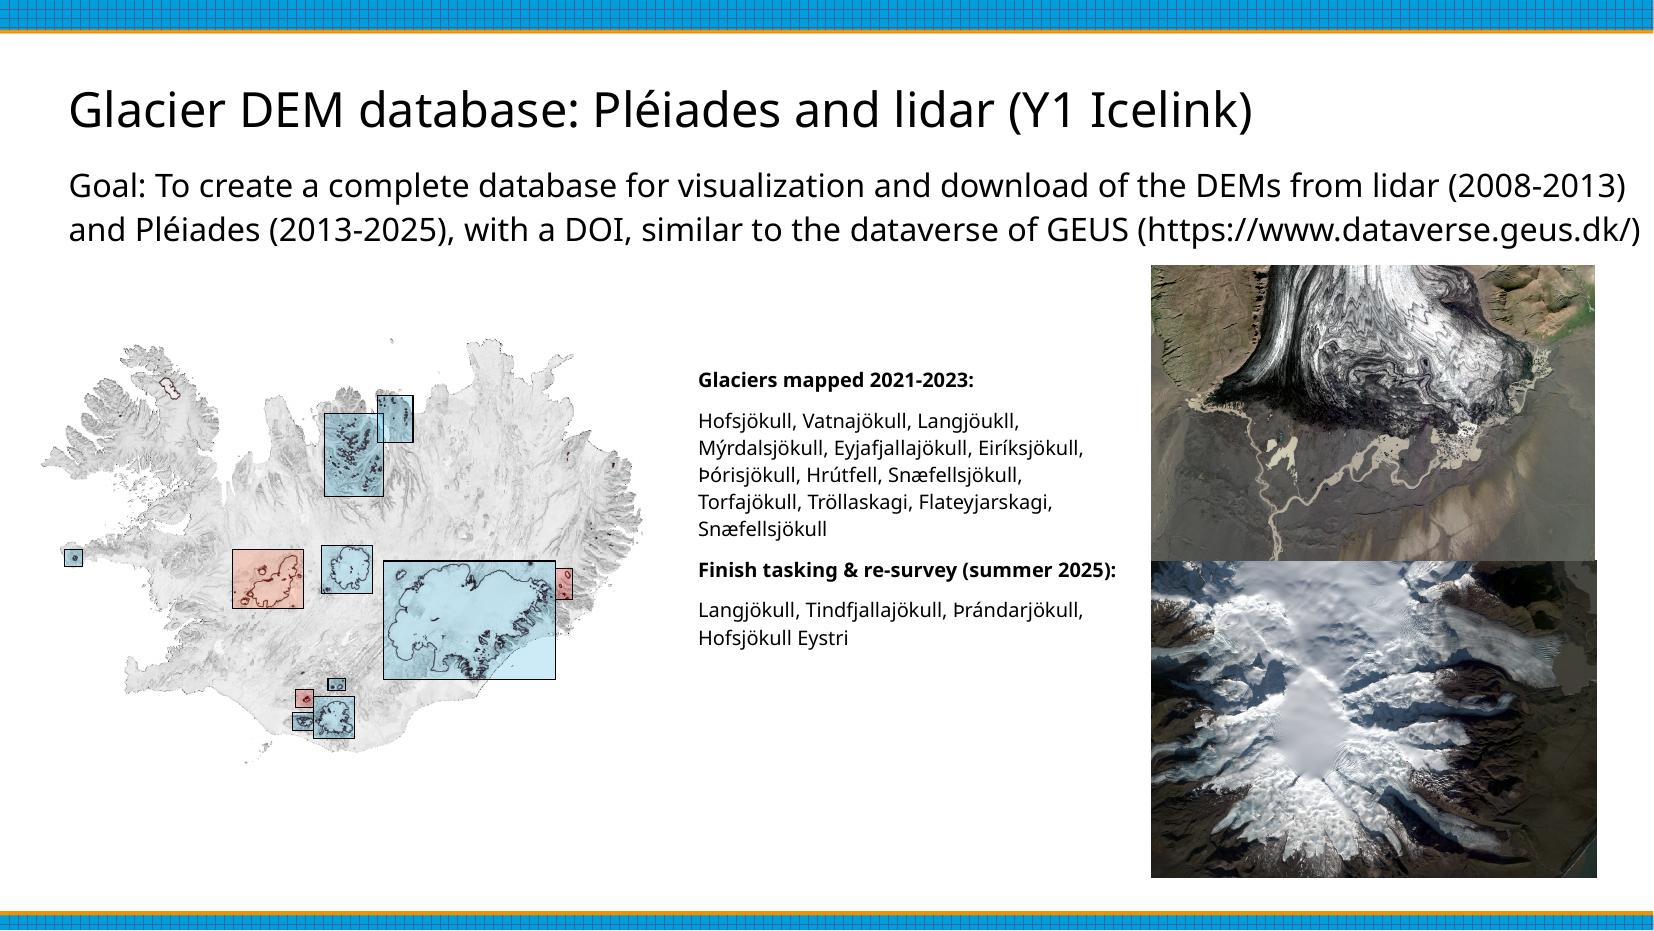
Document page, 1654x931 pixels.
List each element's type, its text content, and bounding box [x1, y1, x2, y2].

picture [17, 312, 656, 773]
text_box [232, 549, 304, 609]
list Glacier DEM database: Pléiades and lidar (Y1 Icelink) Goal: To create a complete database for visualization and download of the DEMs from lidar (2008-2013) and Pléiades (2013-2025), with a DOI, similar to the dataverse of GEUS (https://www.dataverse.geus.dk/) [0, 75, 1654, 266]
text_box [327, 678, 346, 691]
text_box [324, 395, 413, 497]
picture [1151, 265, 1597, 879]
text_box [64, 549, 83, 567]
list Glaciers mapped 2021-2023: Hofsjökull, Vatnajökull, Langjöukll, Mýrdalsjökull, Eyjafjallajökull, Eiríksjökull, Þórisjökull, Hrútfell, Snæfellsjökull, Torfajökull, Tröllaskagi, Flateyjarskagi, Snæfellsjökull Finish tasking & re-survey (summer 2025): Langjökull, Tindfjallajökull, Þrándarjökull, Hofsjökull Eystri [656, 366, 1123, 674]
text_box [321, 545, 373, 594]
text_box [383, 561, 573, 680]
text_box [292, 689, 355, 739]
